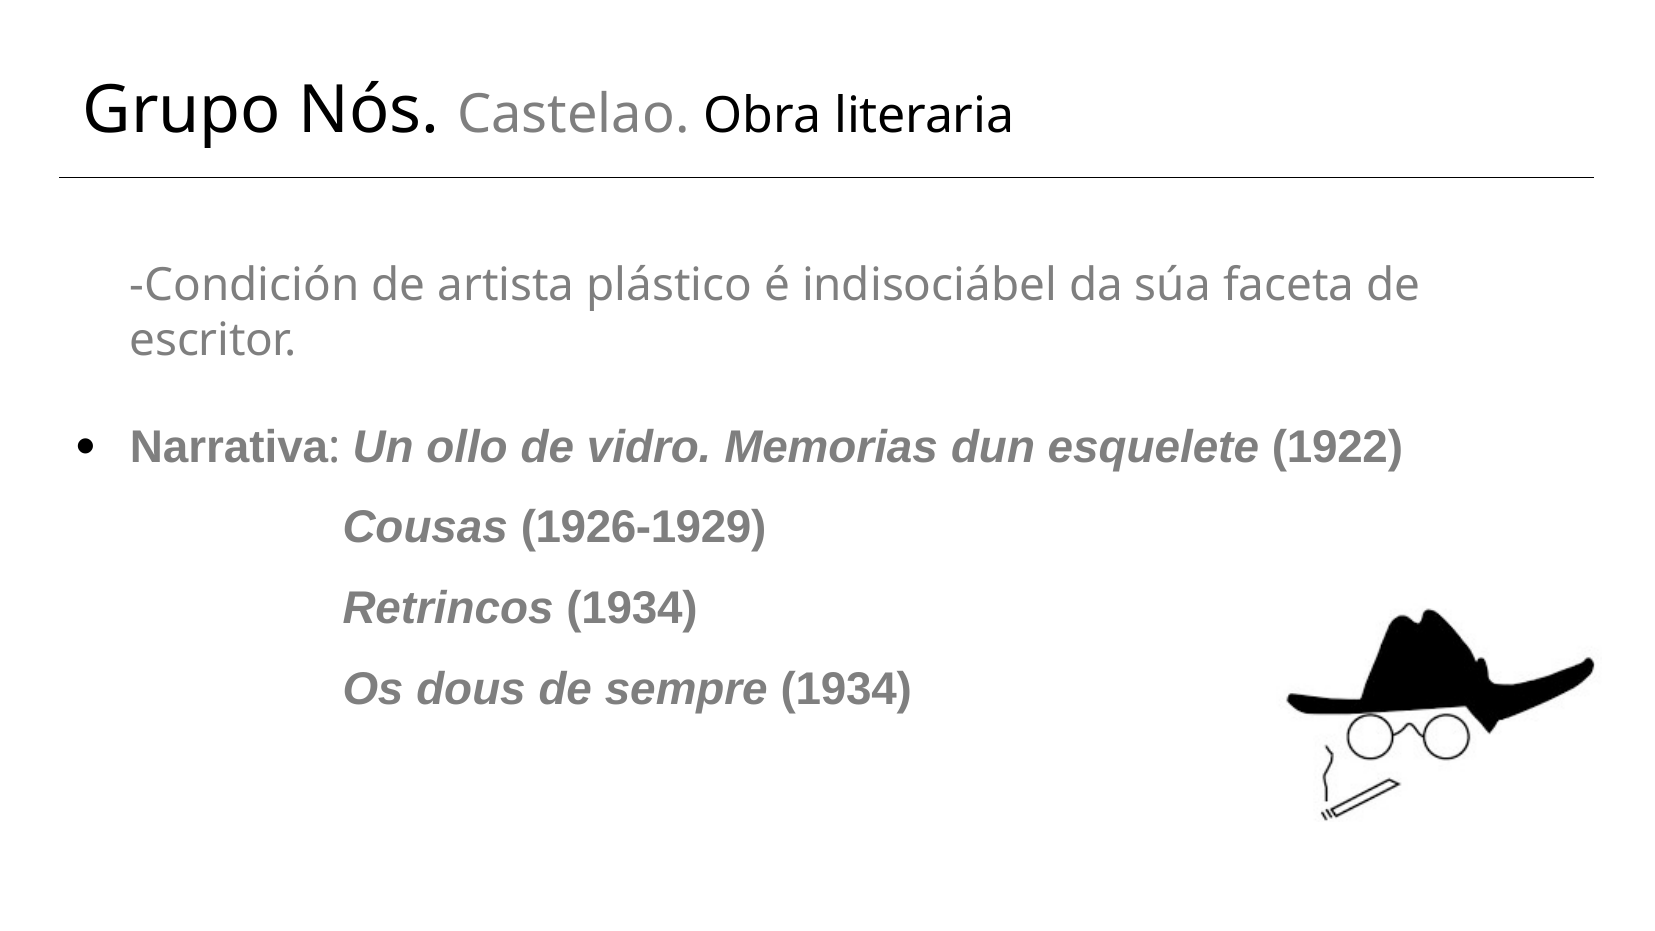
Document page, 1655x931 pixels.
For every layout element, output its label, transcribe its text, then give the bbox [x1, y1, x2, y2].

text_box ● [74, 428, 96, 456]
title Grupo Nós. Castelao. Obra literaria [80, 63, 1256, 167]
text_box Narrativa: Un ollo de vidro. Memorias dun esquelete (1922) Cousas (1926-1929) Retrincos (1934) Os dous de sempre (1934) [127, 388, 1408, 714]
picture [1276, 598, 1602, 822]
text_box -Condición de artista plástico é indisociábel da súa faceta de escritor. [127, 252, 1537, 366]
